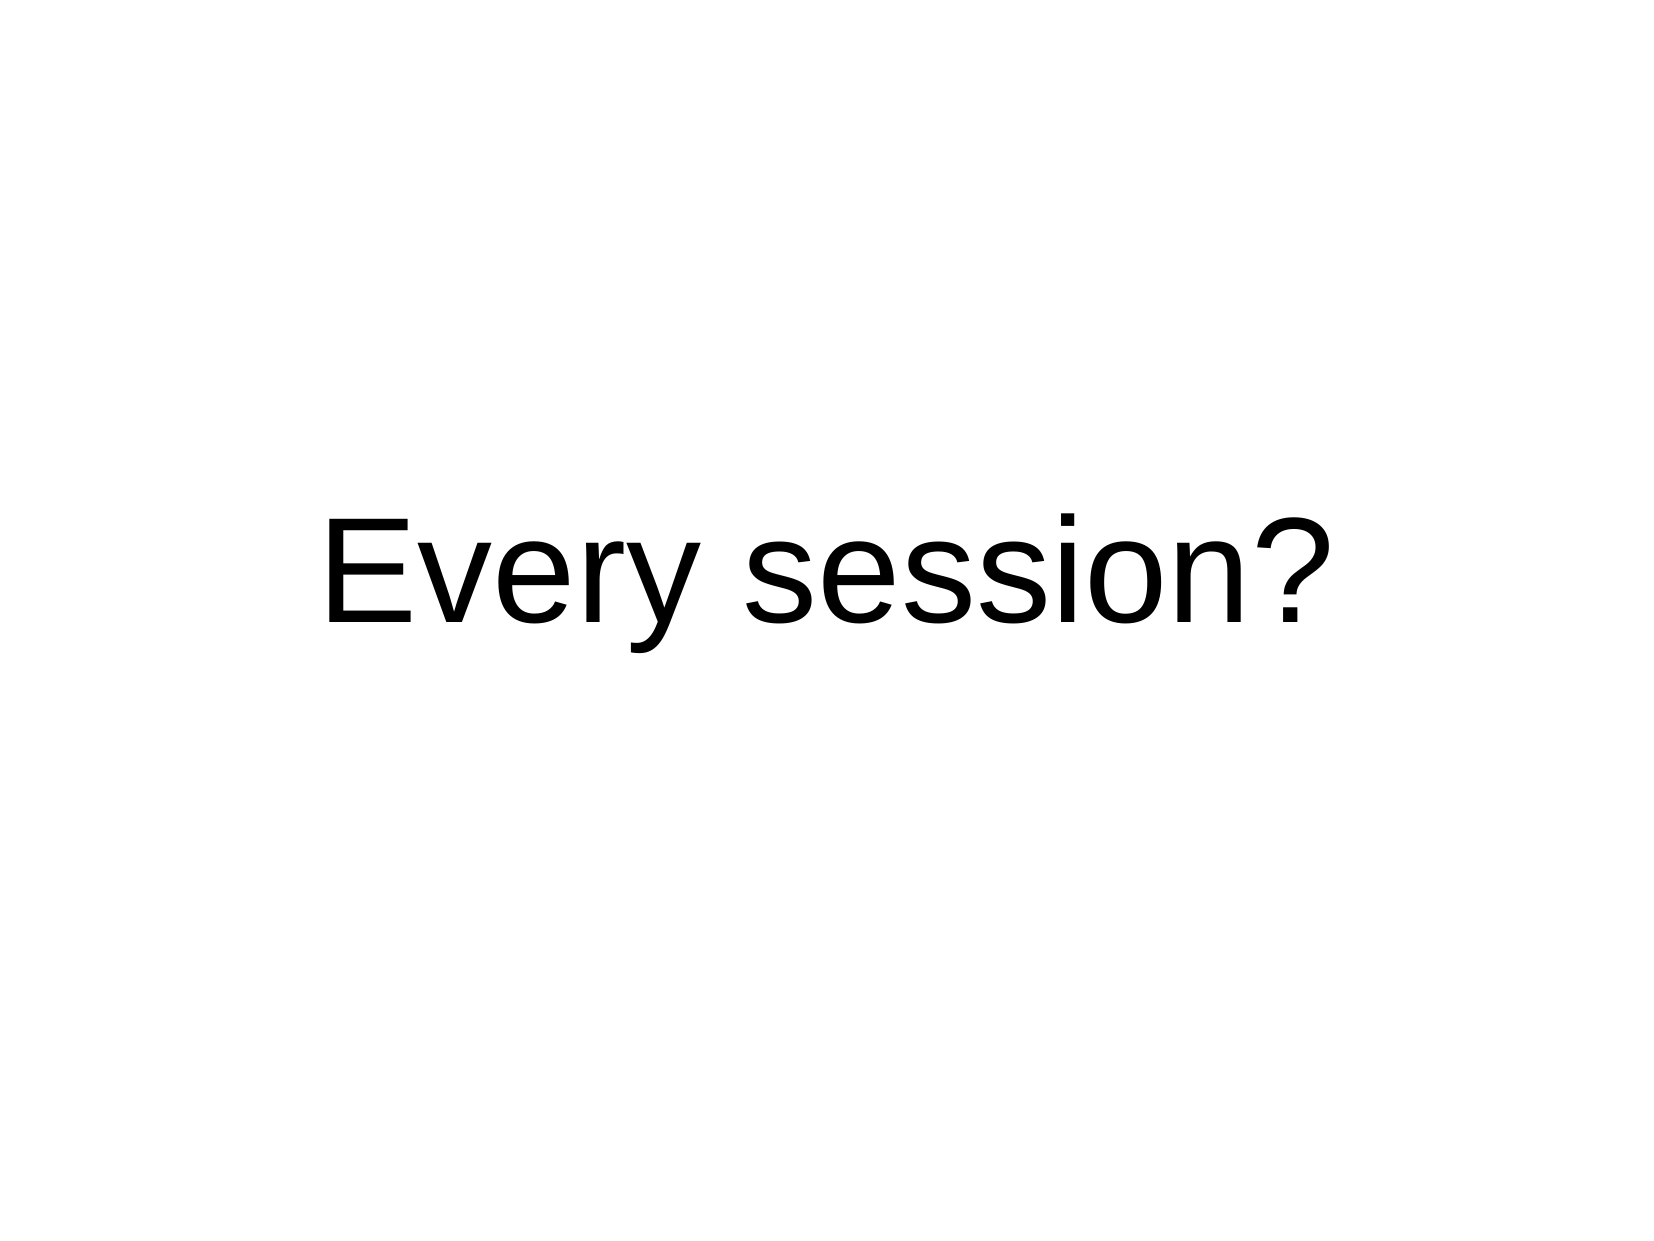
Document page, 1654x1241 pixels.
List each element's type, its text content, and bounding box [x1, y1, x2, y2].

title Every session? [82, 56, 1571, 1086]
